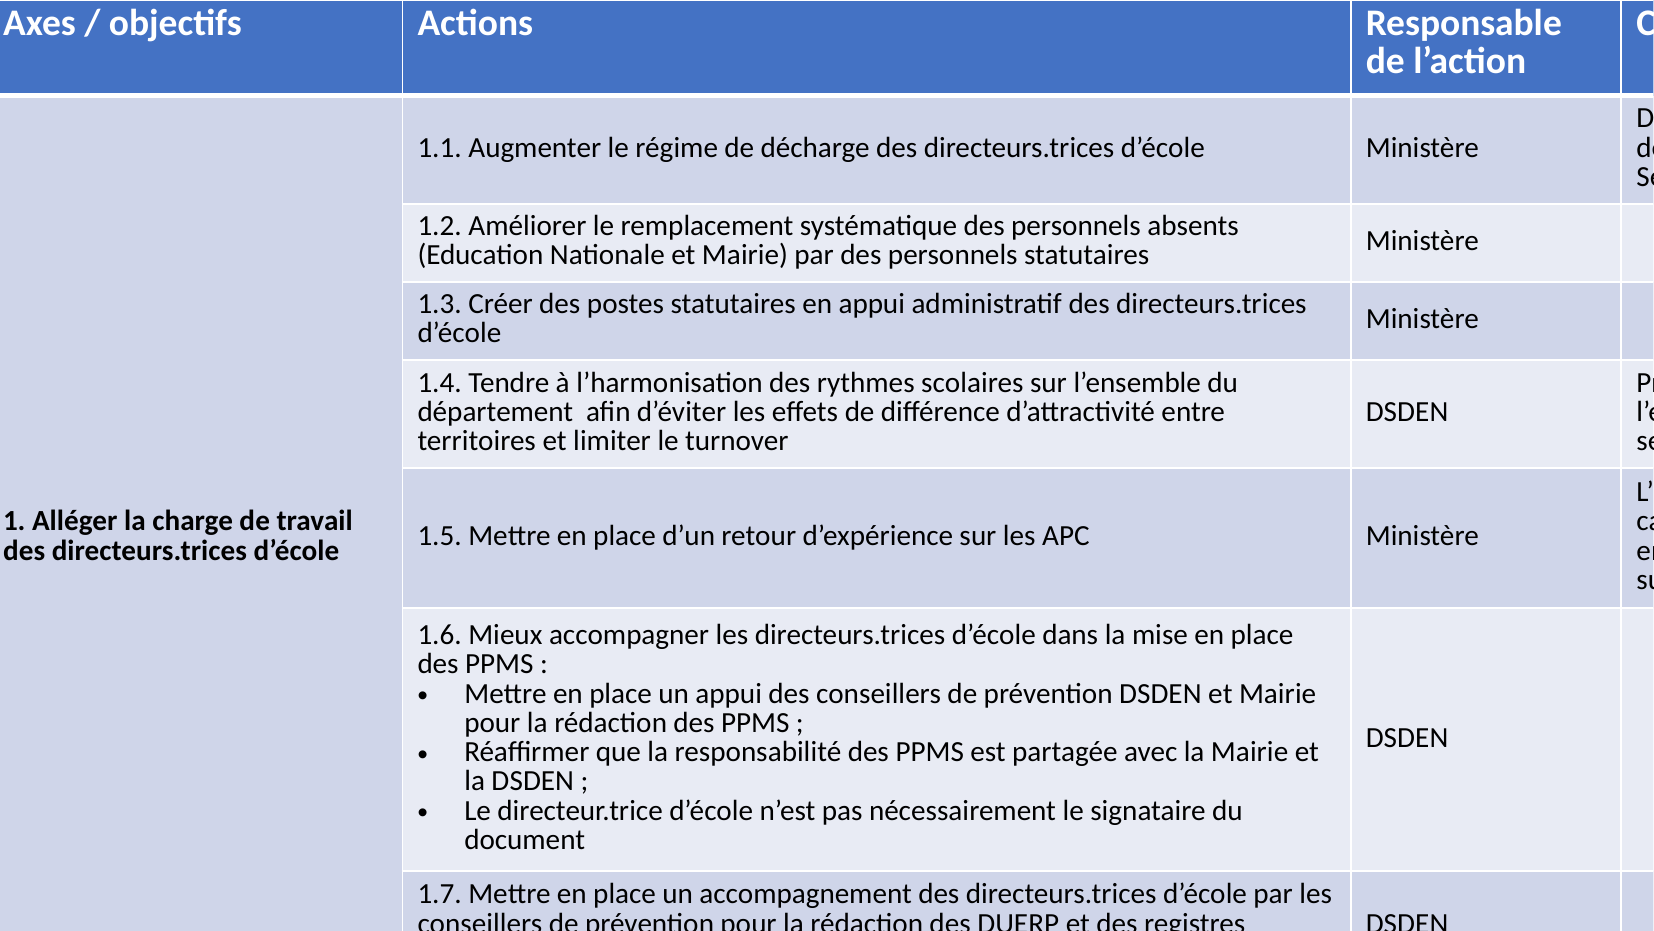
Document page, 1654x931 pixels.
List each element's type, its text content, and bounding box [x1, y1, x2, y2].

table_header Responsable de l’action [1352, 1, 1620, 93]
table_cell [1622, 872, 1654, 931]
table_cell Ministère [1352, 283, 1620, 359]
table_cell L’utilité des APC est remise en cause par de nombreux enseignants. Proposition CGT : suppression des APC [1622, 469, 1654, 607]
table_cell 1.7. Mettre en place un accompagnement des directeurs.trices d’école par les conseillers de prévention pour la rédaction des DUERP et des registres obligatoires [403, 872, 1350, 931]
table_cell DSDEN [1370, 916, 1379, 931]
table_cell [1622, 283, 1654, 359]
table_cell 1.5. Mettre en place d’un retour d’expérience sur les APC [403, 469, 1350, 607]
table_header Actions [403, 1, 1350, 93]
table_header Commentaires [1622, 1, 1654, 93]
table_cell 1.1. Augmenter le régime de décharge des directeurs.trices d’école [403, 98, 1350, 203]
table_cell DSDEN [1352, 872, 1620, 931]
table_cell DSDEN [1402, 916, 1411, 931]
table_header Axes / objectifs [0, 1, 402, 93]
table_cell 1.4. Tendre à l’harmonisation des rythmes scolaires sur l’ensemble du département afin d’éviter les effets de différence d’attractivité entre territoires et limiter le turnover [403, 361, 1350, 467]
table_cell DSDEN [1352, 609, 1620, 870]
table_cell 1.6. Mieux accompagner les directeurs.trices d’école dans la mise en place des PPMS : Mettre en place un appui des conseillers de prévention DSDEN et Mairie pour la rédaction des PPMS ; Réaffirmer que la responsabilité des PPMS est partagée avec la Mairie et la DSDEN ; Le directeur.trice d’école n’est pas nécessairement le signataire du document [403, 609, 1350, 870]
table_cell Dans le cadre d’un régime de décharges déjà spécifique en Seine-Saint-Denis [1622, 98, 1654, 203]
table_cell 1.3. Créer des postes statutaires en appui administratif des directeurs.trices d’école [403, 283, 1350, 359]
table_cell Proposition FO : maintenir sur l’ensemble du département la semaine de 4 jours [1622, 361, 1654, 467]
table_cell [1622, 205, 1654, 281]
table_cell DSDEN [1352, 361, 1620, 467]
table_cell Ministère [1352, 98, 1620, 203]
table_cell DSDEN [1433, 919, 1442, 931]
table_cell 1. Alléger la charge de travail des directeurs.trices d’école [0, 98, 402, 931]
table_cell [1622, 609, 1654, 870]
table_cell Ministère [1352, 469, 1620, 607]
table_cell 1.2. Améliorer le remplacement systématique des personnels absents (Education Nationale et Mairie) par des personnels statutaires [403, 205, 1350, 281]
table_cell Ministère [1352, 205, 1620, 281]
